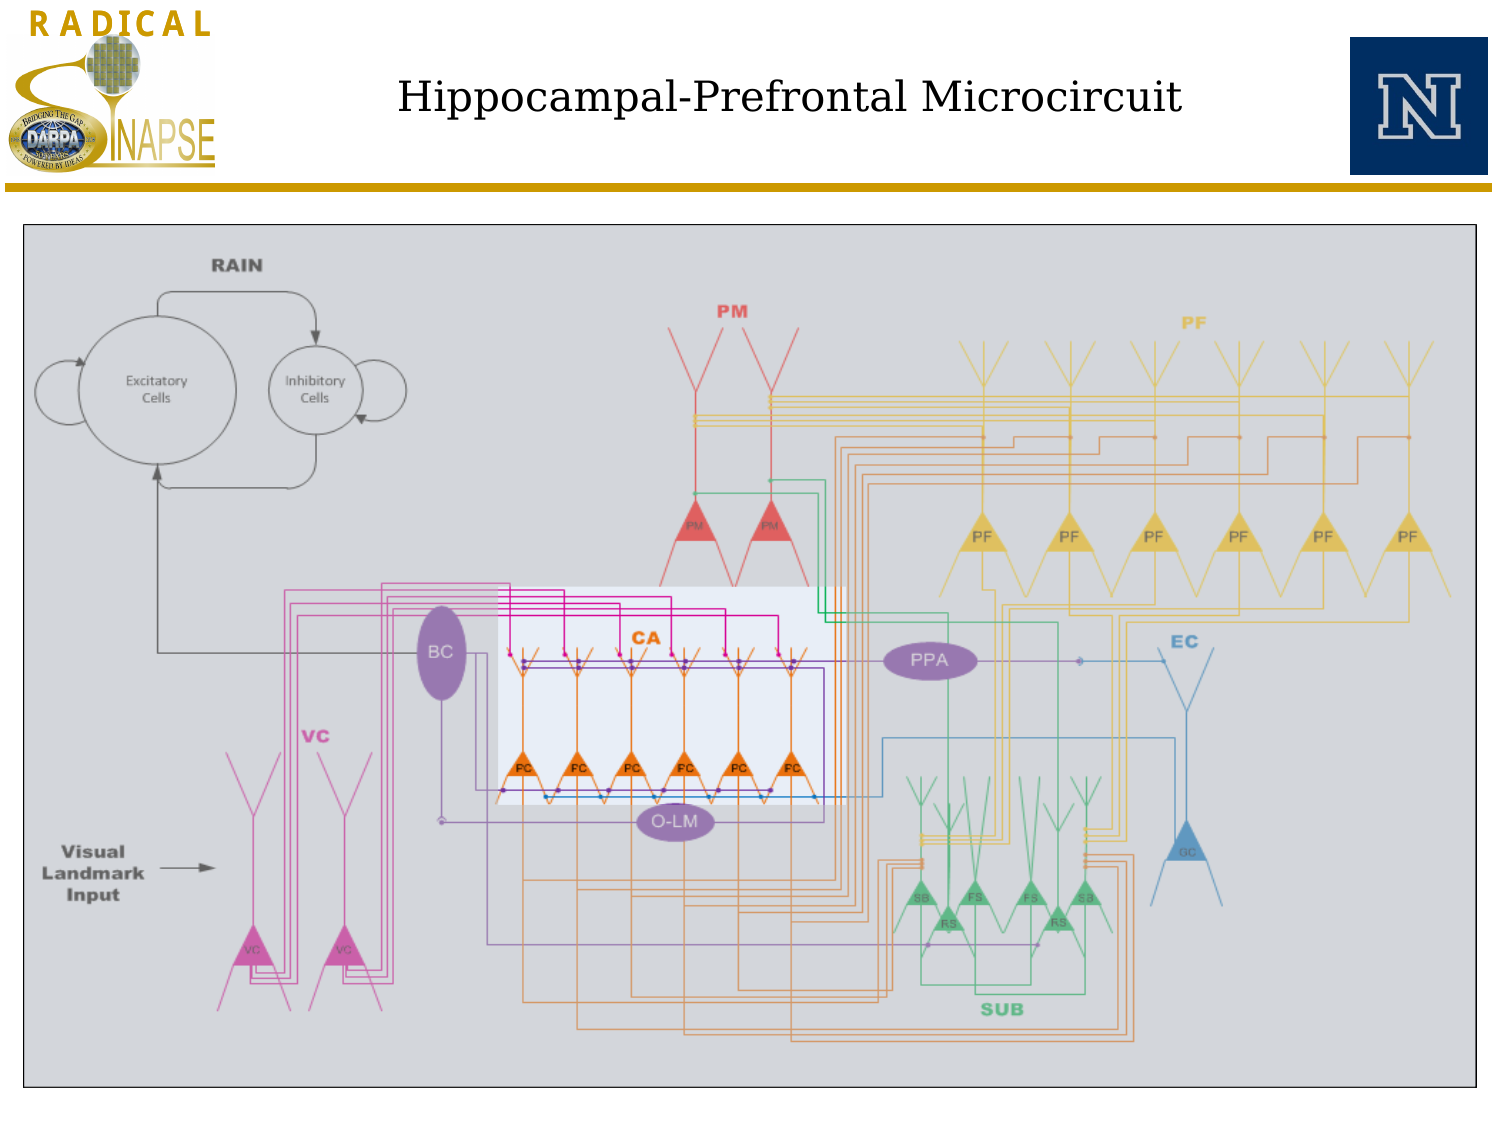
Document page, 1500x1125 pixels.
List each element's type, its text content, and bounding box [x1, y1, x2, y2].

text_box Hippocampal-Prefrontal Microcircuit [382, 62, 1198, 128]
picture [1350, 37, 1488, 175]
picture [499, 587, 846, 804]
text_box [24, 224, 1476, 1088]
